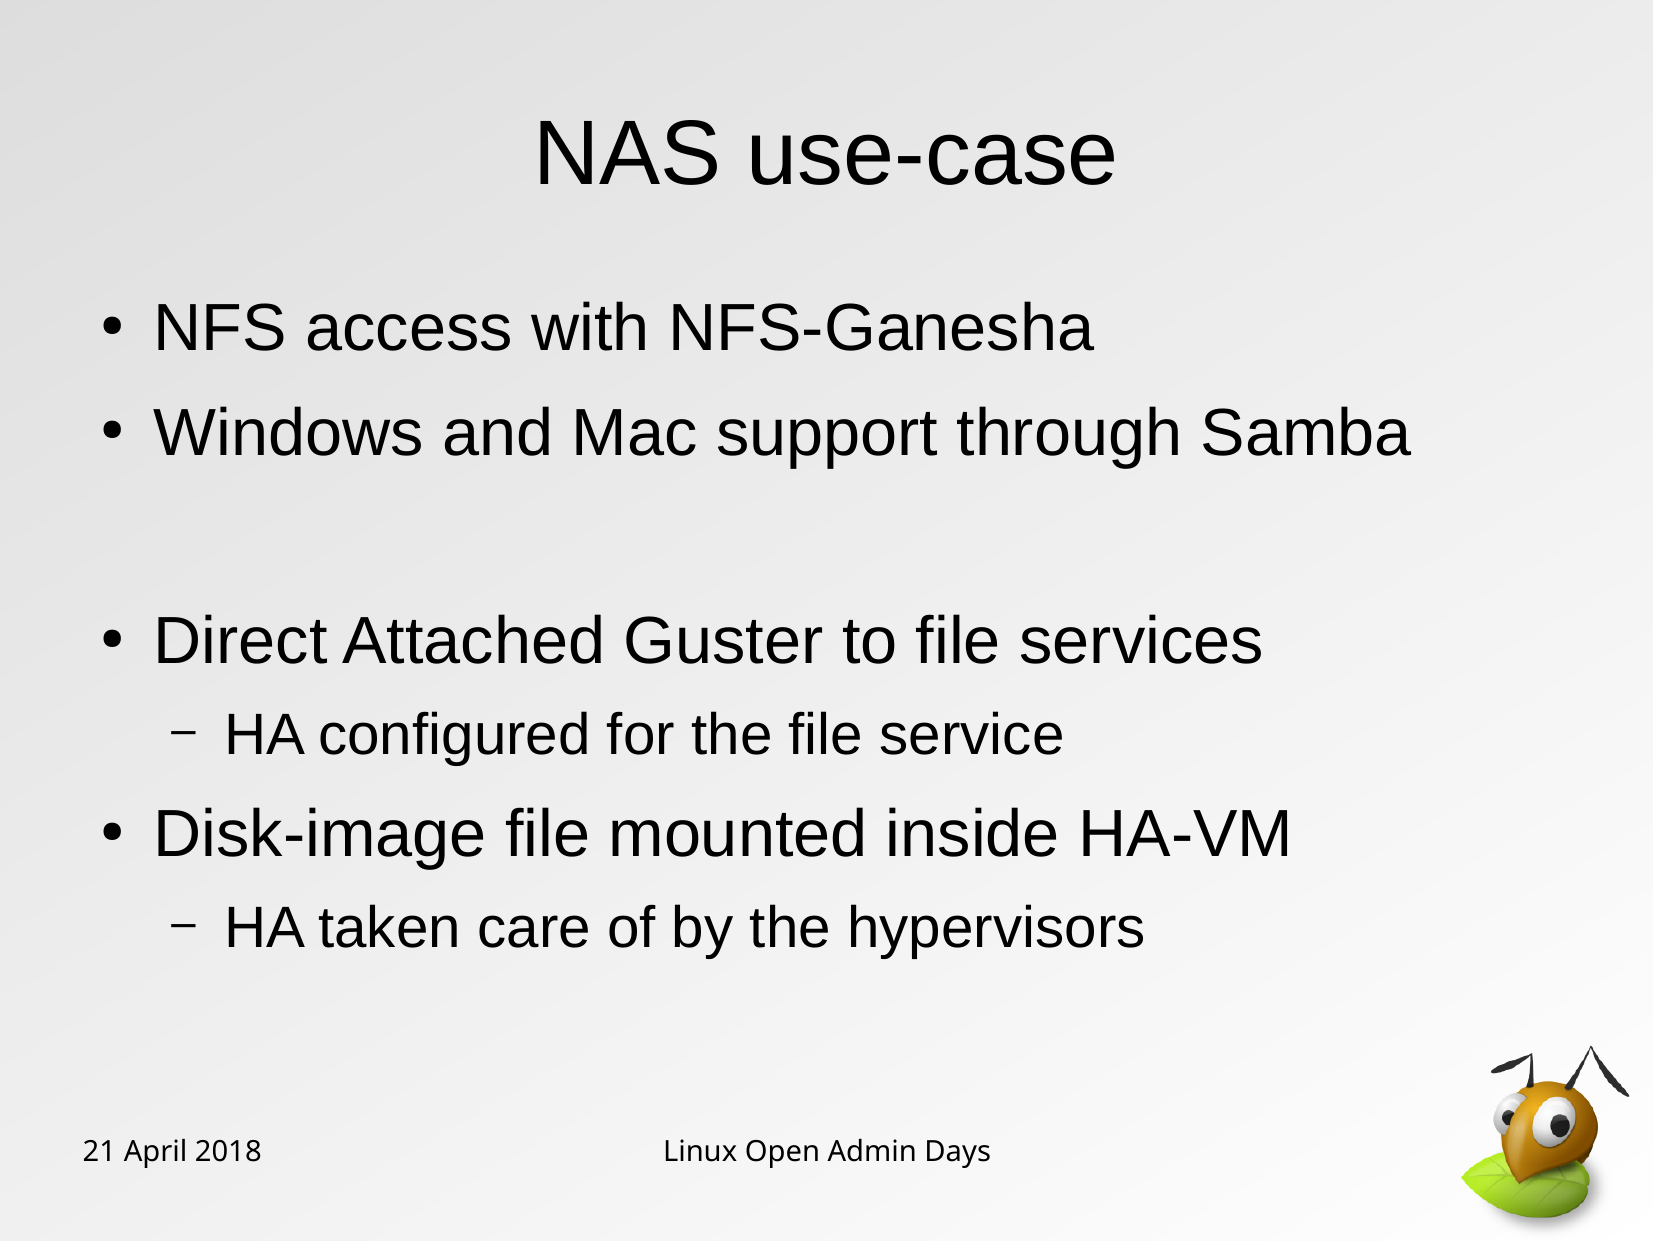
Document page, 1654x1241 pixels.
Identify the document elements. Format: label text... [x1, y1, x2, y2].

picture [1432, 1037, 1653, 1241]
list NFS access with NFS-Ganesha Windows and Mac support through Samba Direct Attached Guster to file services HA configured for the file service Disk-image file mounted inside HA-VM HA taken care of by the hypervisors [82, 290, 1571, 1010]
title NAS use-case [82, 49, 1571, 257]
